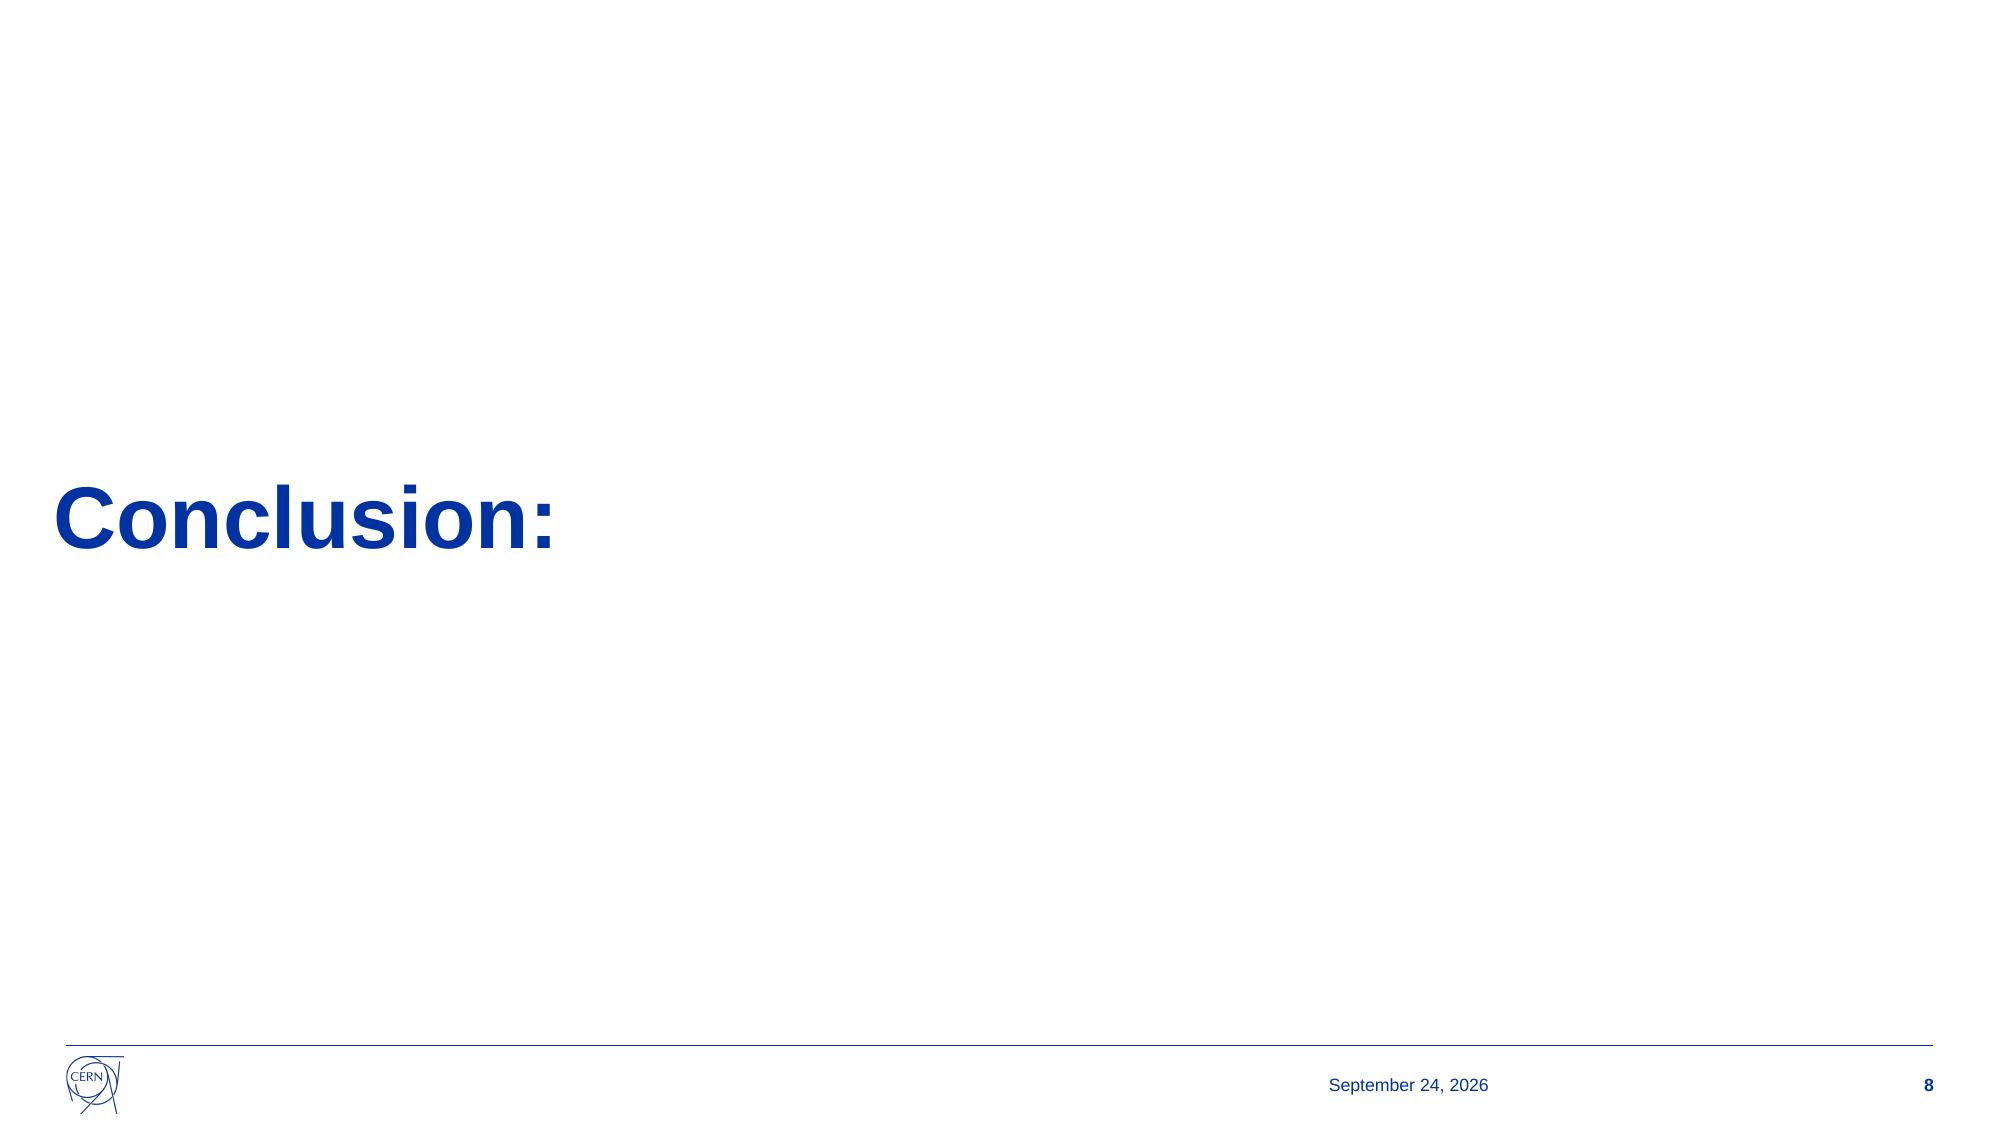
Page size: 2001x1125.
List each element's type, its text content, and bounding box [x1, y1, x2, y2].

title Conclusion: [53, 472, 1920, 826]
